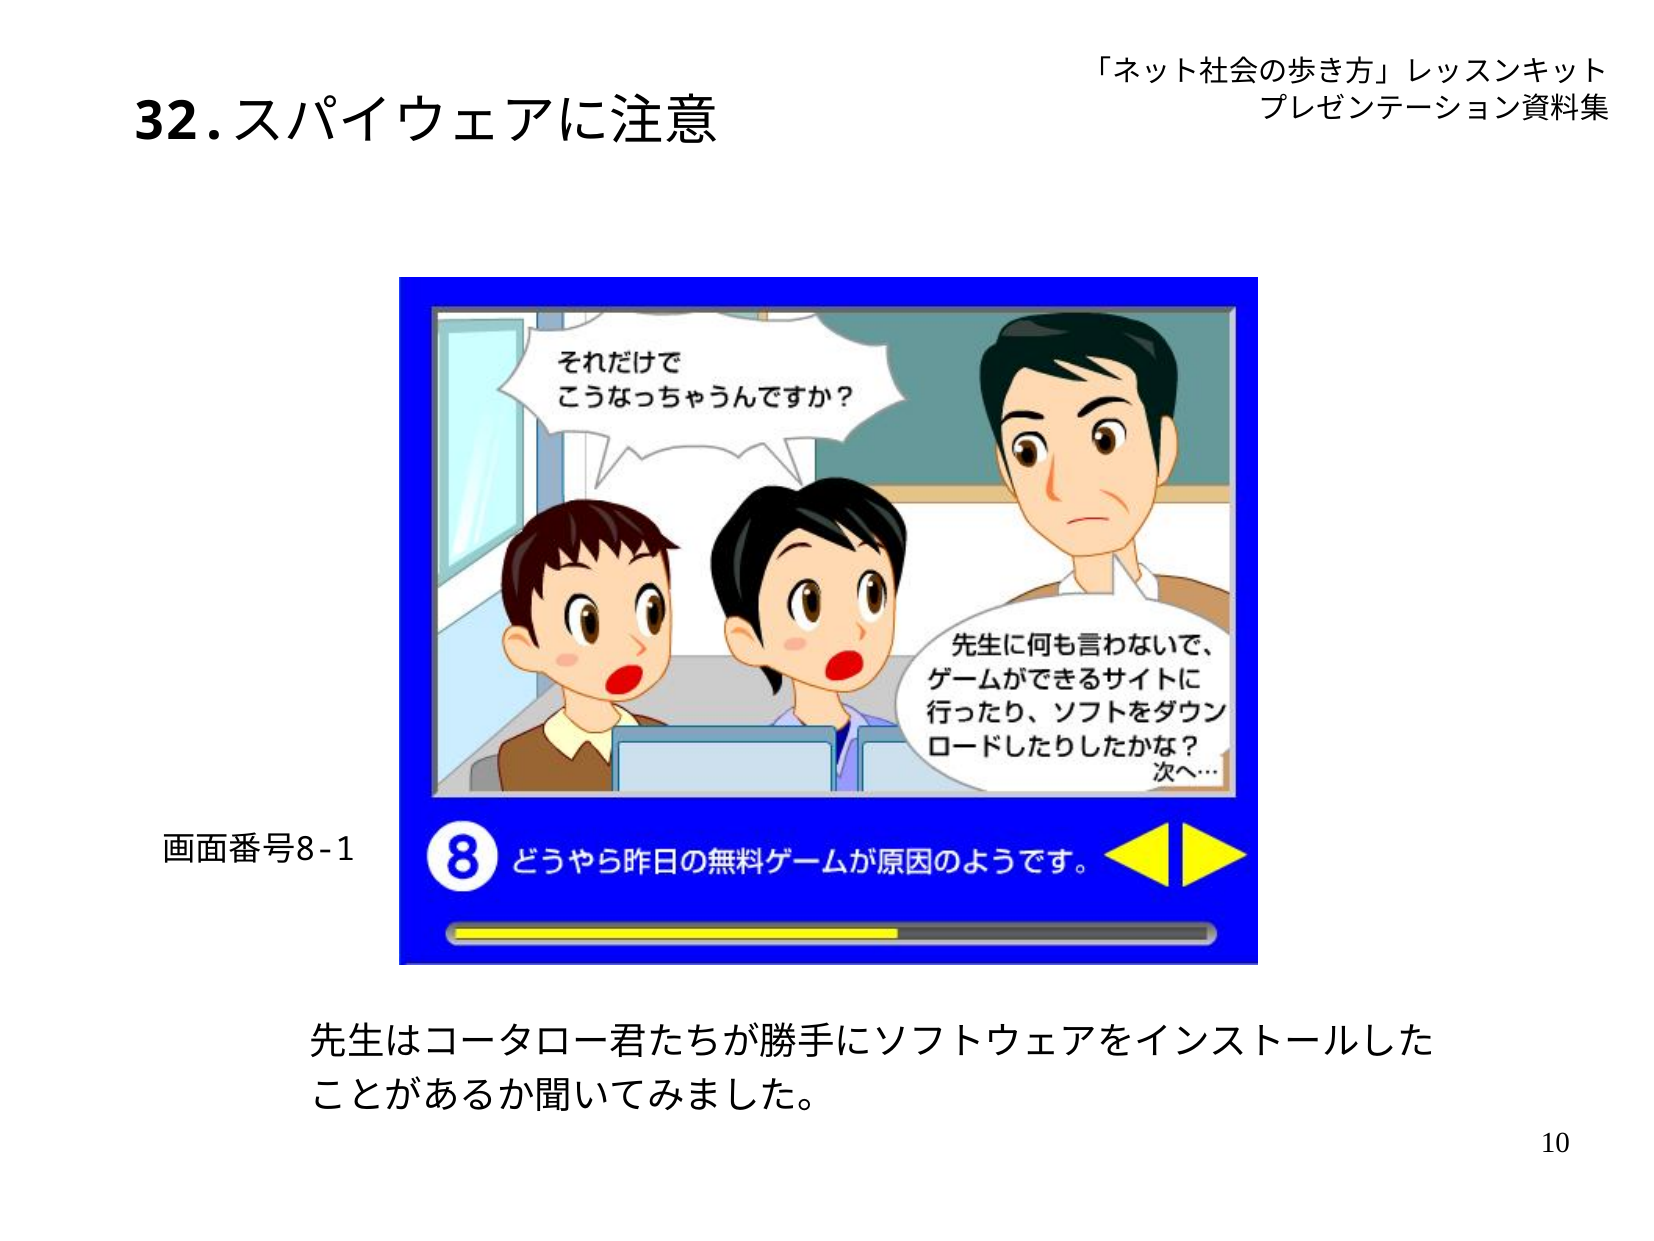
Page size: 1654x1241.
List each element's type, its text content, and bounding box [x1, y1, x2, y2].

picture [399, 277, 1258, 965]
text_box 画面番号8-1 [147, 826, 384, 875]
text_box 「ネット社会の歩き方」レッスンキット プレゼンテーション資料集 [1062, 44, 1625, 134]
text_box 先生はコータロー君たちが勝手にソフトウェアをインストールしたことがあるか聞いてみました。 [295, 1003, 1477, 1128]
text_box 32.スパイウェアに注意 [118, 88, 1093, 158]
